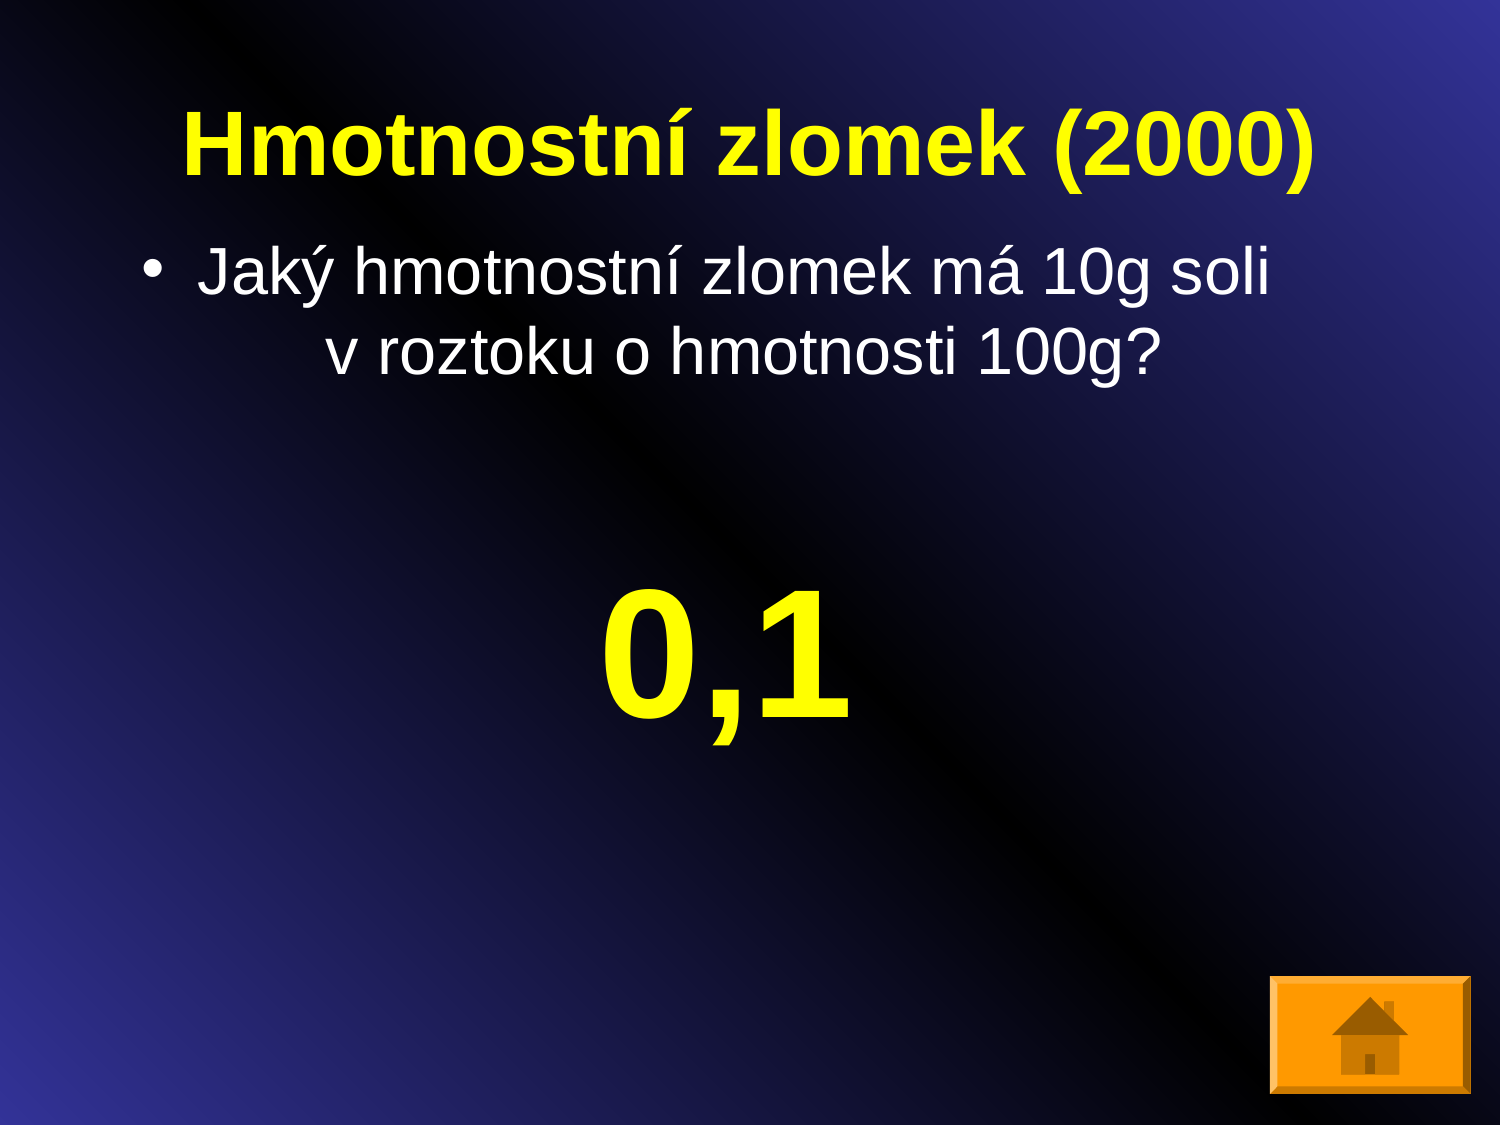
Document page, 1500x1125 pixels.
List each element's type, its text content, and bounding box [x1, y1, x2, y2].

list Jaký hmotnostní zlomek má 10g soli v roztoku o hmotnosti 100g? [41, 219, 1392, 426]
title Hmotnostní zlomek (2000) [75, 45, 1426, 233]
text_box [1271, 976, 1471, 1094]
text_box 0,1 [53, 527, 1400, 763]
